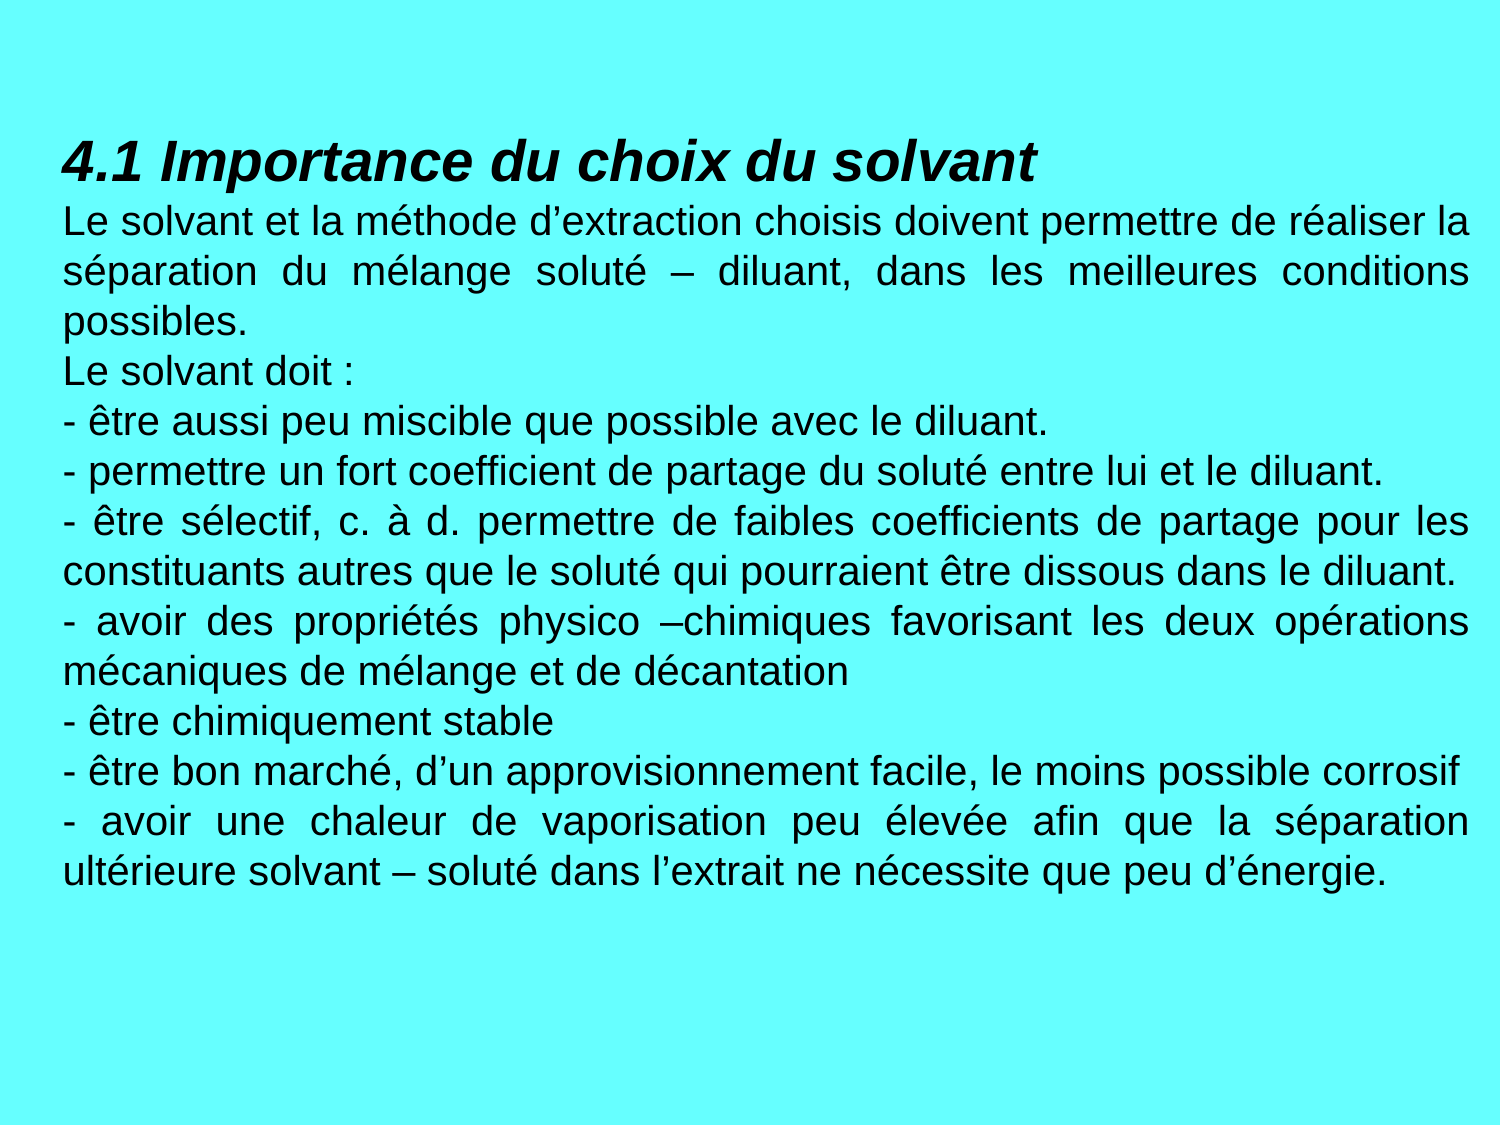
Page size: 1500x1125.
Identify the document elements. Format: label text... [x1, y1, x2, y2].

text_box 4.1 Importance du choix du solvant Le solvant et la méthode d’extraction choisis doivent permettre de réaliser la séparation du mélange soluté – diluant, dans les meilleures conditions possibles. Le solvant doit : - être aussi peu miscible que possible avec le diluant. - permettre un fort coefficient de partage du soluté entre lui et le diluant. - être sélectif, c. à d. permettre de faibles coefficients de partage pour les constituants autres que le soluté qui pourraient être dissous dans le diluant. - avoir des propriétés physico –chimiques favorisant les deux opérations mécaniques de mélange et de décantation - être chimiquement stable - être bon marché, d’un approvisionnement facile, le moins possible corrosif - avoir une chaleur de vaporisation peu élevée afin que la séparation ultérieure solvant – soluté dans l’extrait ne nécessite que peu d’énergie. [39, 117, 1486, 901]
